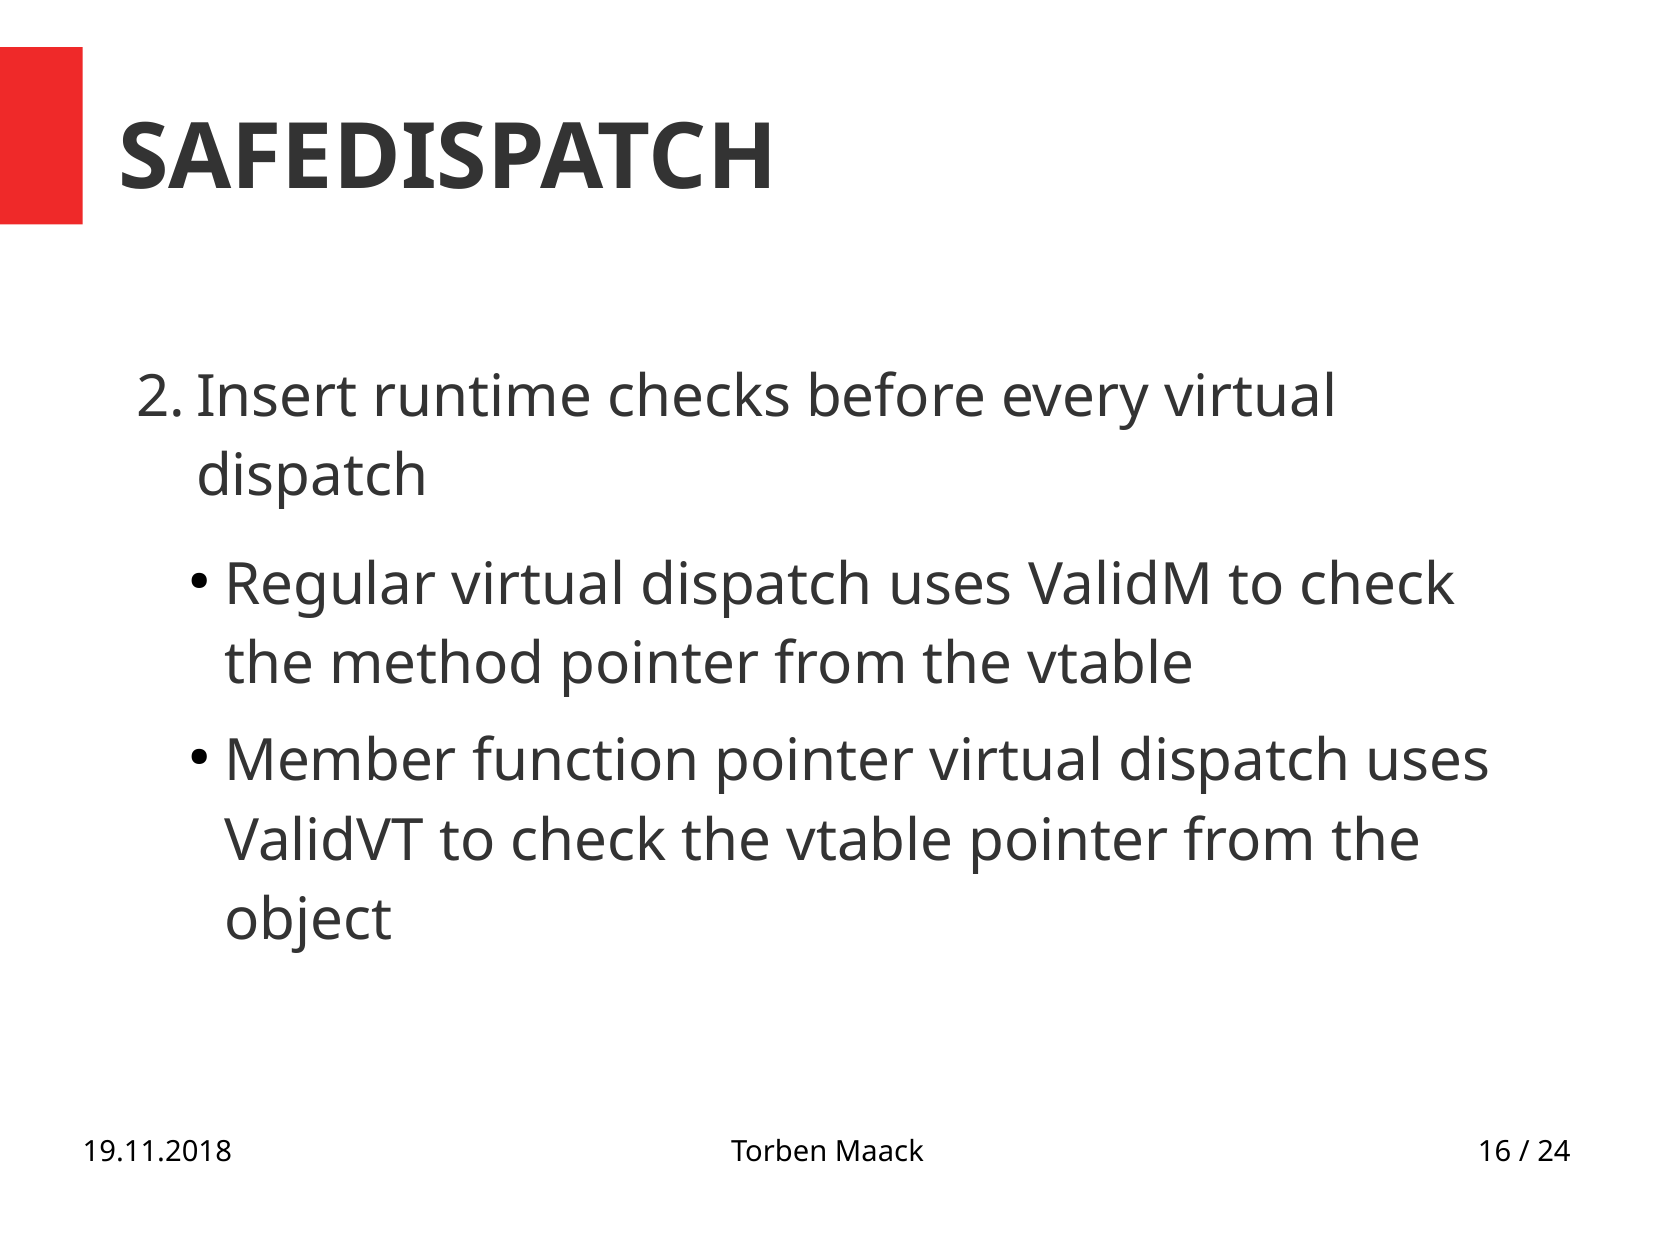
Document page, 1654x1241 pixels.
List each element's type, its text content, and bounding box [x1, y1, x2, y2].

list Insert runtime checks before every virtual dispatch Regular virtual dispatch uses ValidM to check the method pointer from the vtable Member function pointer virtual dispatch uses ValidVT to check the vtable pointer from the object [118, 354, 1536, 1074]
title SAFEDISPATCH [118, 49, 1571, 257]
